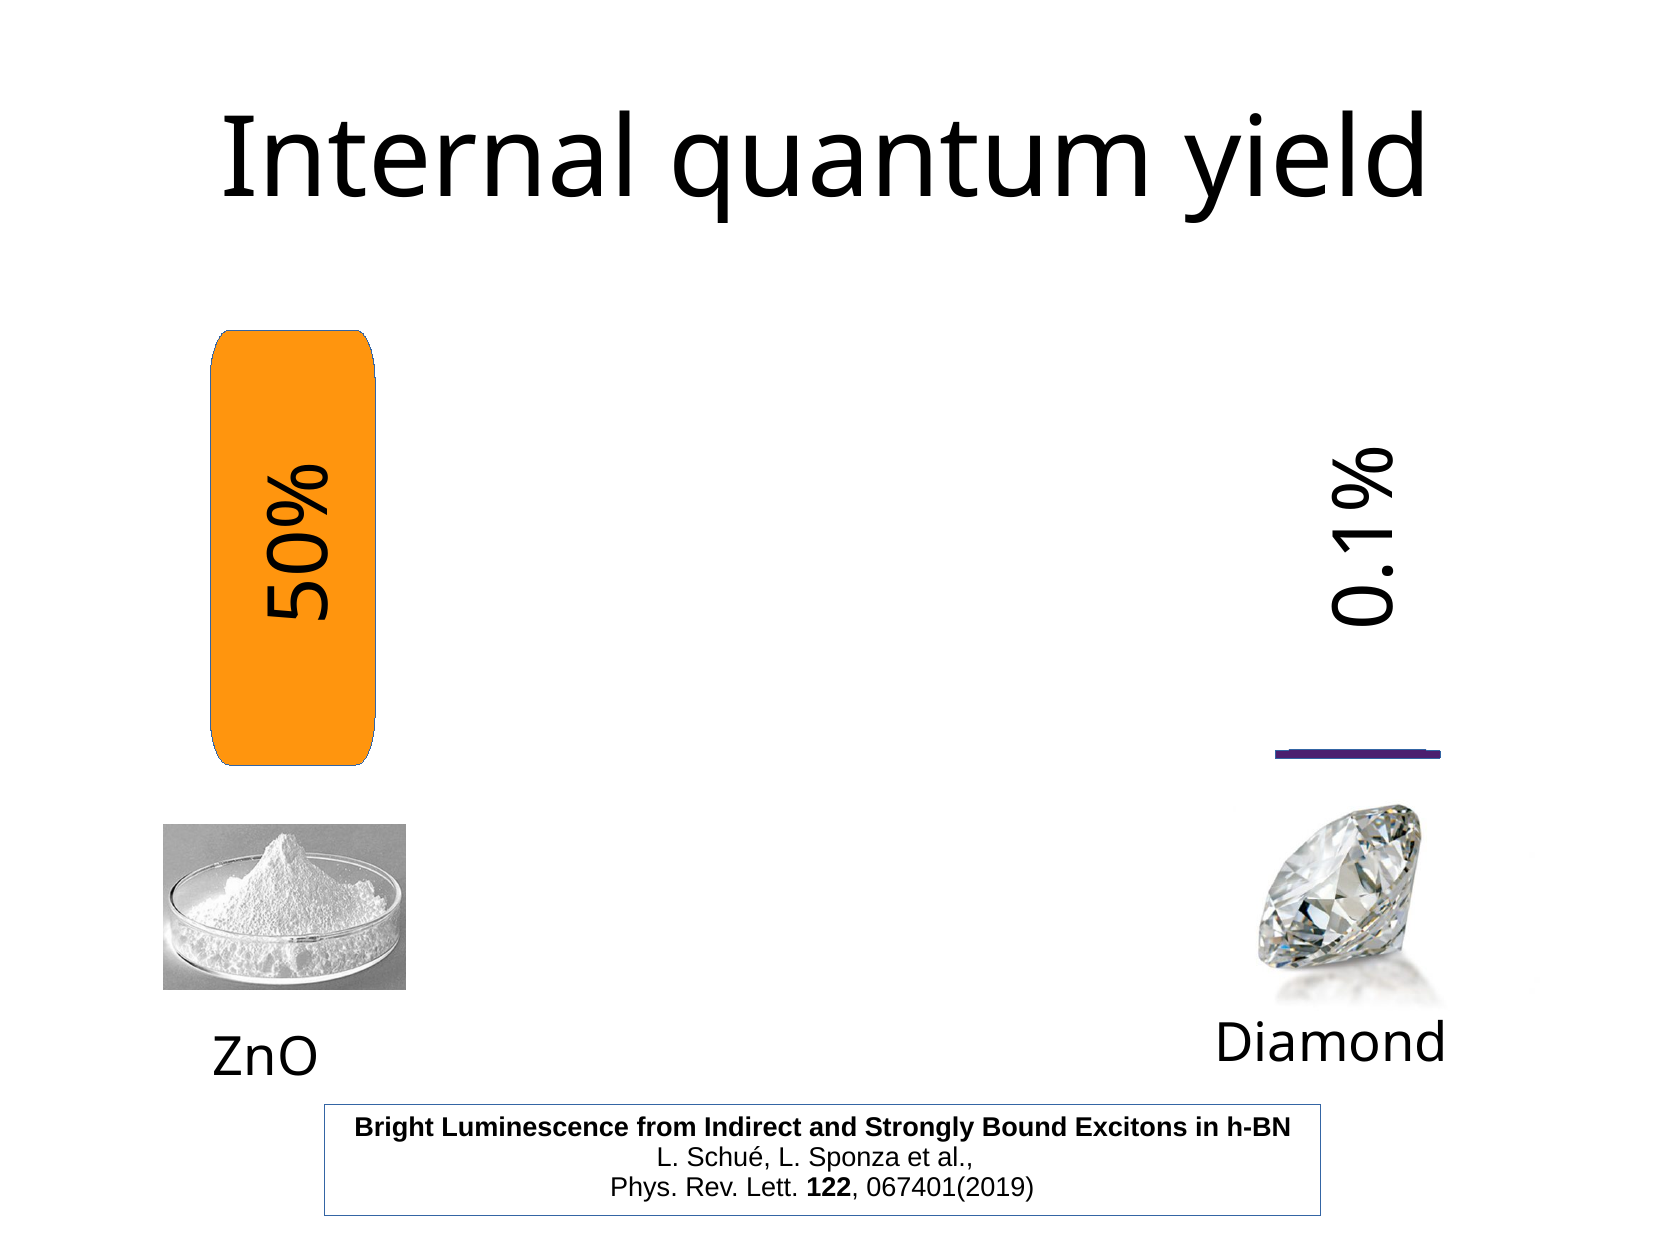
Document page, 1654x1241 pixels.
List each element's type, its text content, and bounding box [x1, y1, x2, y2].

text_box 0.1% [1305, 405, 1417, 669]
text_box [210, 330, 376, 766]
title Internal quantum yield [82, 49, 1571, 257]
picture [163, 824, 406, 990]
text_box Bright Luminescence from Indirect and Strongly Bound Excitons in h-BN L. Schué, L. Sponza et al., Phys. Rev. Lett. 122, 067401(2019) [324, 1104, 1321, 1216]
text_box 50% [240, 411, 352, 676]
picture [1097, 749, 1591, 1028]
text_box Diamond [1192, 975, 1471, 1107]
text_box ZnO [180, 989, 353, 1121]
text_box [1275, 749, 1441, 759]
